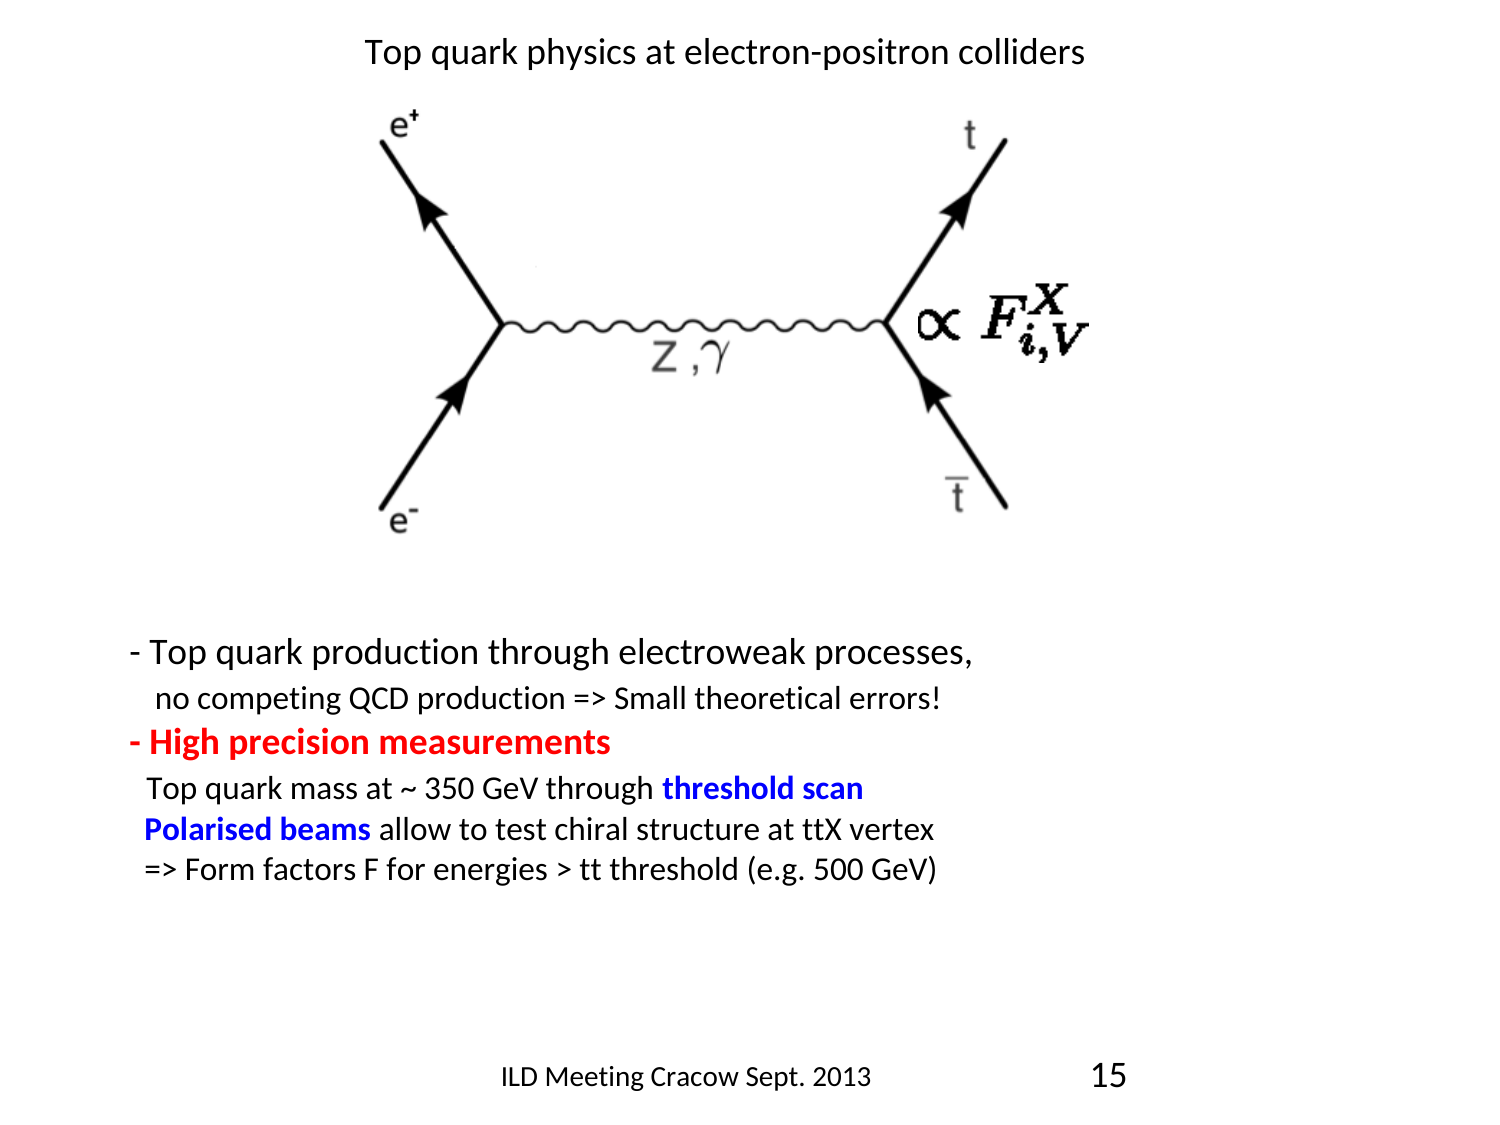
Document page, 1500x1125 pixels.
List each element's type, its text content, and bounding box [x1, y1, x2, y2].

text_box Top quark physics at electron-positron colliders [349, 19, 1102, 80]
text_box - Top quark production through electroweak processes, no competing QCD production => Small theoretical errors! - High precision measurements Top quark mass at ~ 350 GeV through threshold scan Polarised beams allow to test chiral structure at ttX vertex => Form factors F for energies > tt threshold (e.g. 500 GeV) [114, 619, 1374, 1030]
picture [324, 88, 1089, 545]
